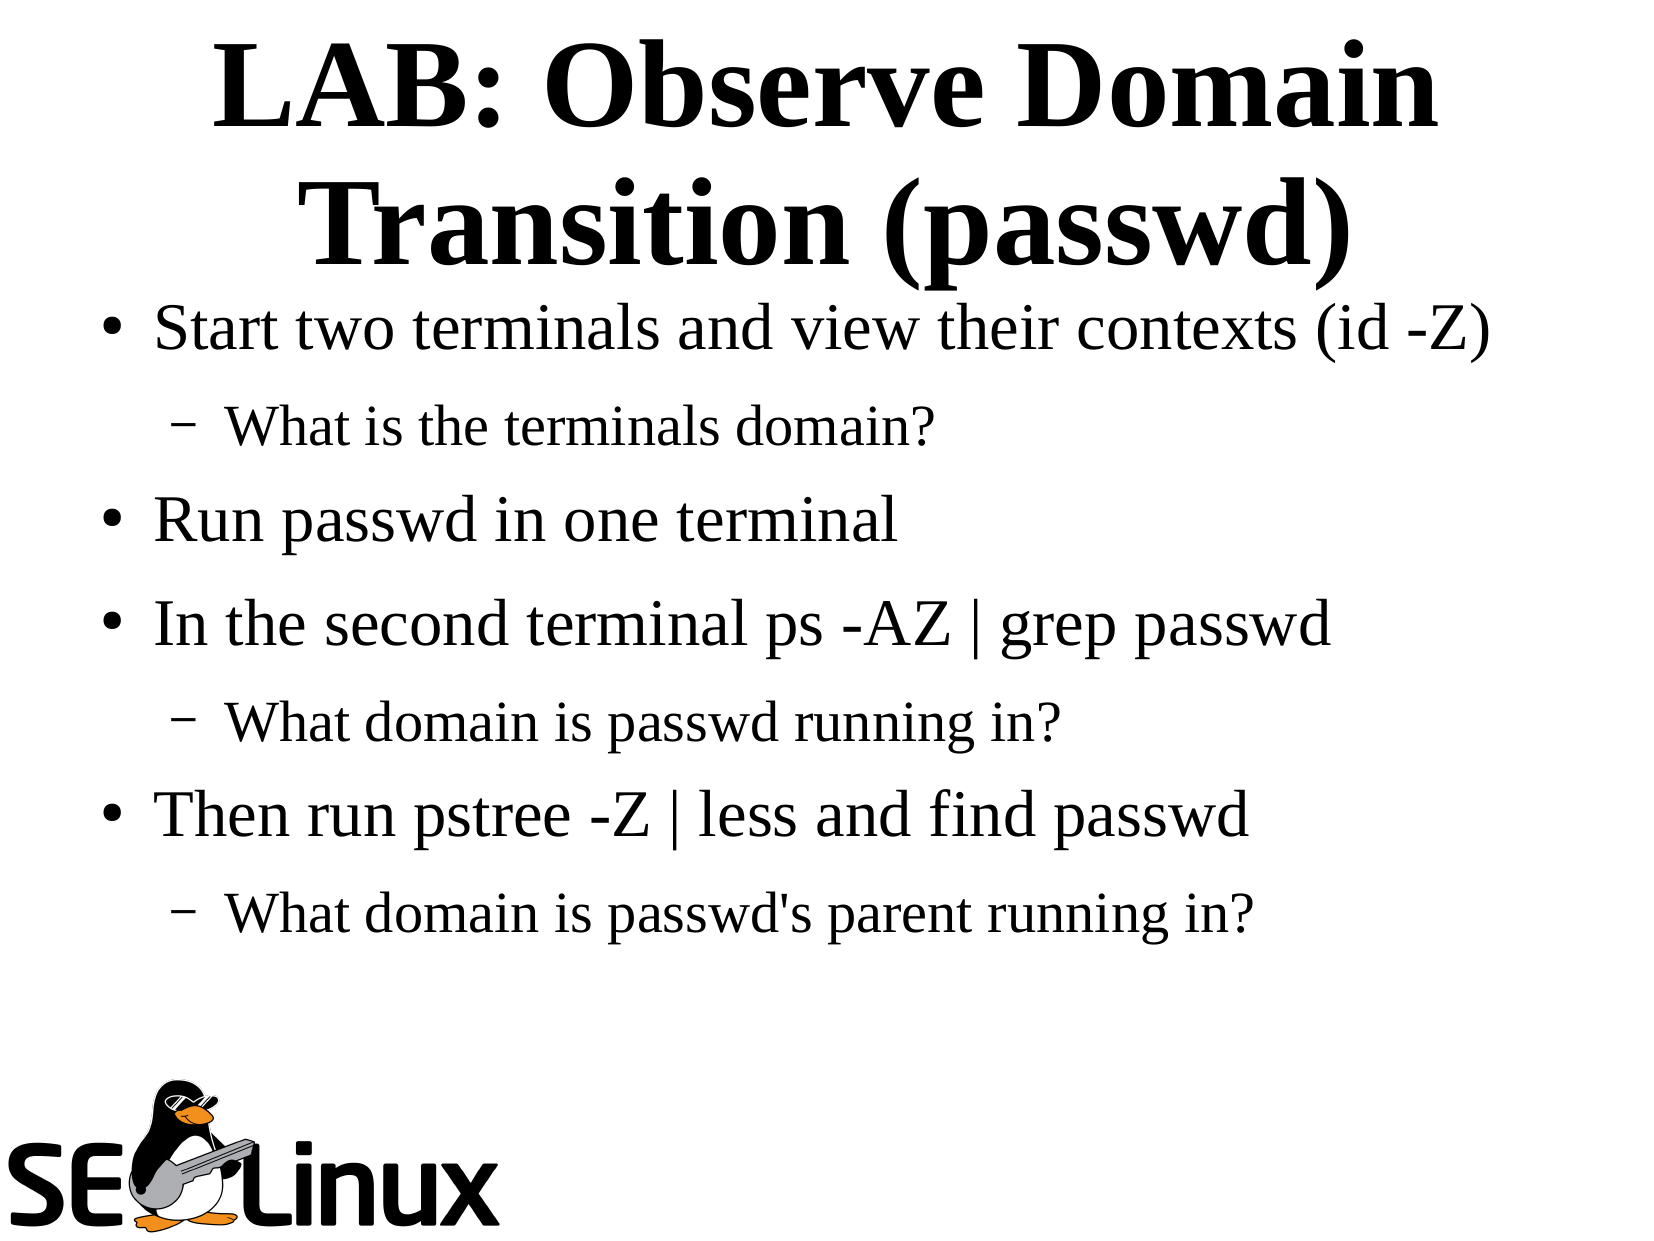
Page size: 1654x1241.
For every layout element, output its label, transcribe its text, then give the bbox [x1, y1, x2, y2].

title LAB: Observe Domain Transition (passwd) [82, 14, 1571, 290]
list Start two terminals and view their contexts (id -Z) What is the terminals domain? Run passwd in one terminal In the second terminal ps -AZ | grep passwd What domain is passwd running in? Then run pstree -Z | less and find passwd What domain is passwd's parent running in? [82, 290, 1571, 1010]
picture [0, 919, 526, 1241]
